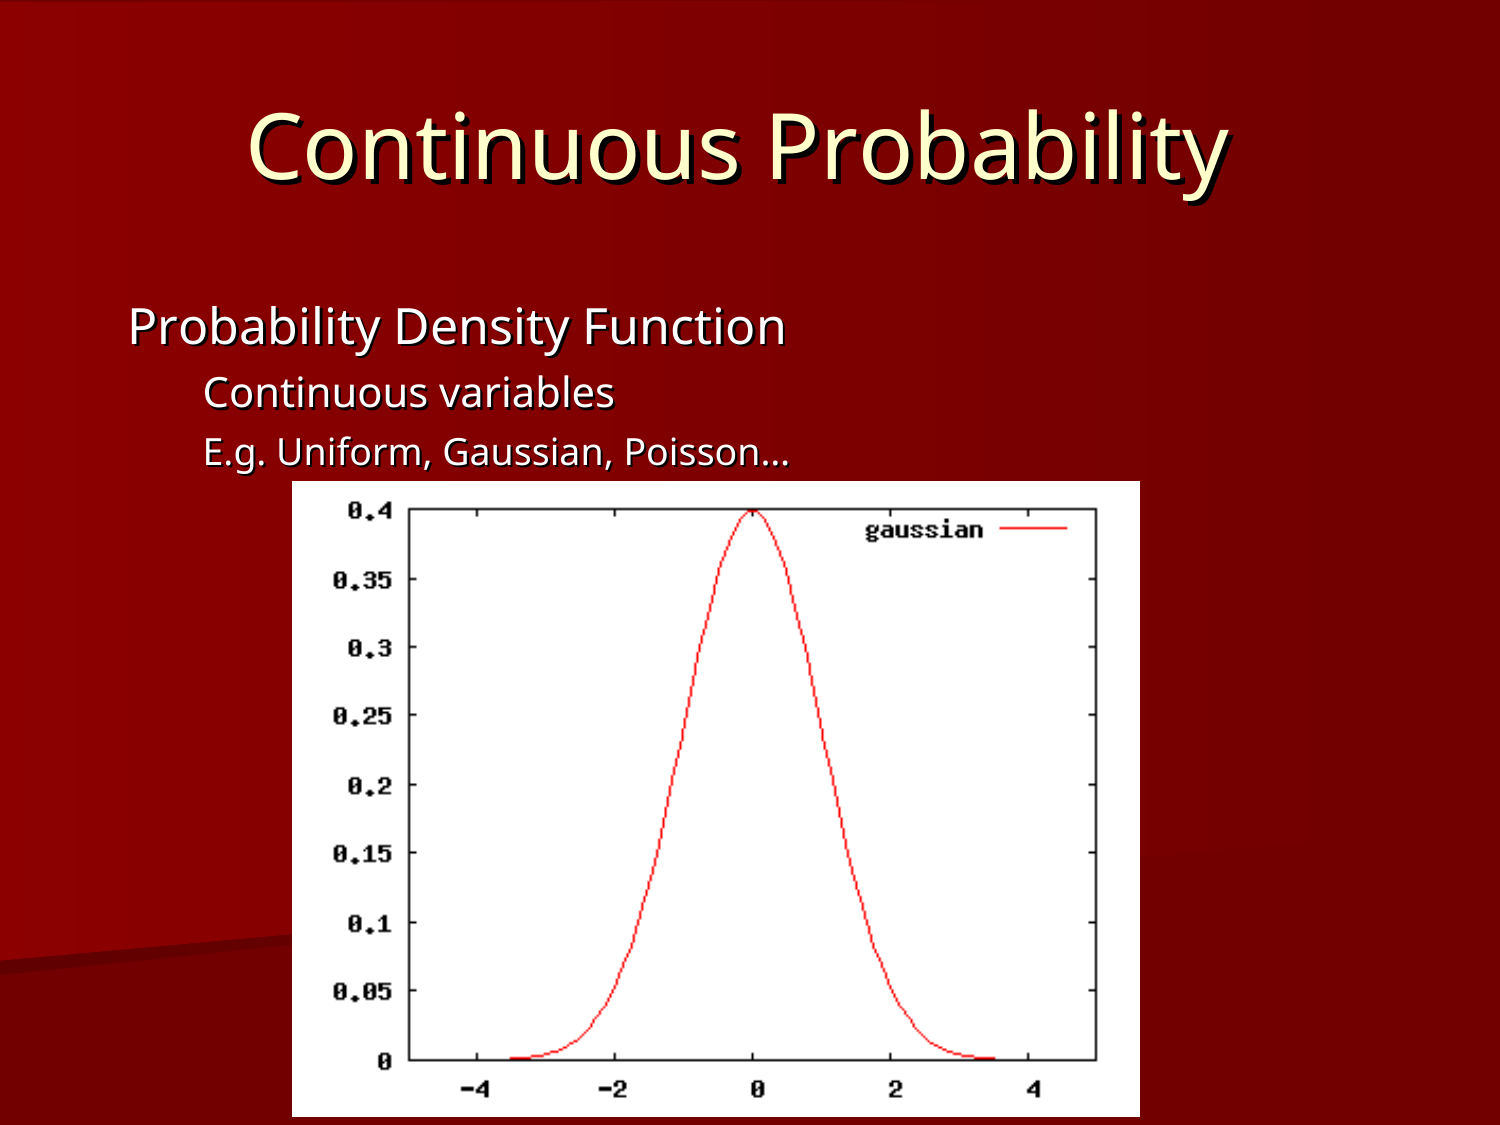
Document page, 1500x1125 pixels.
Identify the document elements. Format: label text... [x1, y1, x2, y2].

list Probability Density Function Continuous variables E.g. Uniform, Gaussian, Poisson… [112, 287, 1388, 1000]
picture [292, 481, 1140, 1117]
title Continuous Probability [99, 49, 1375, 238]
